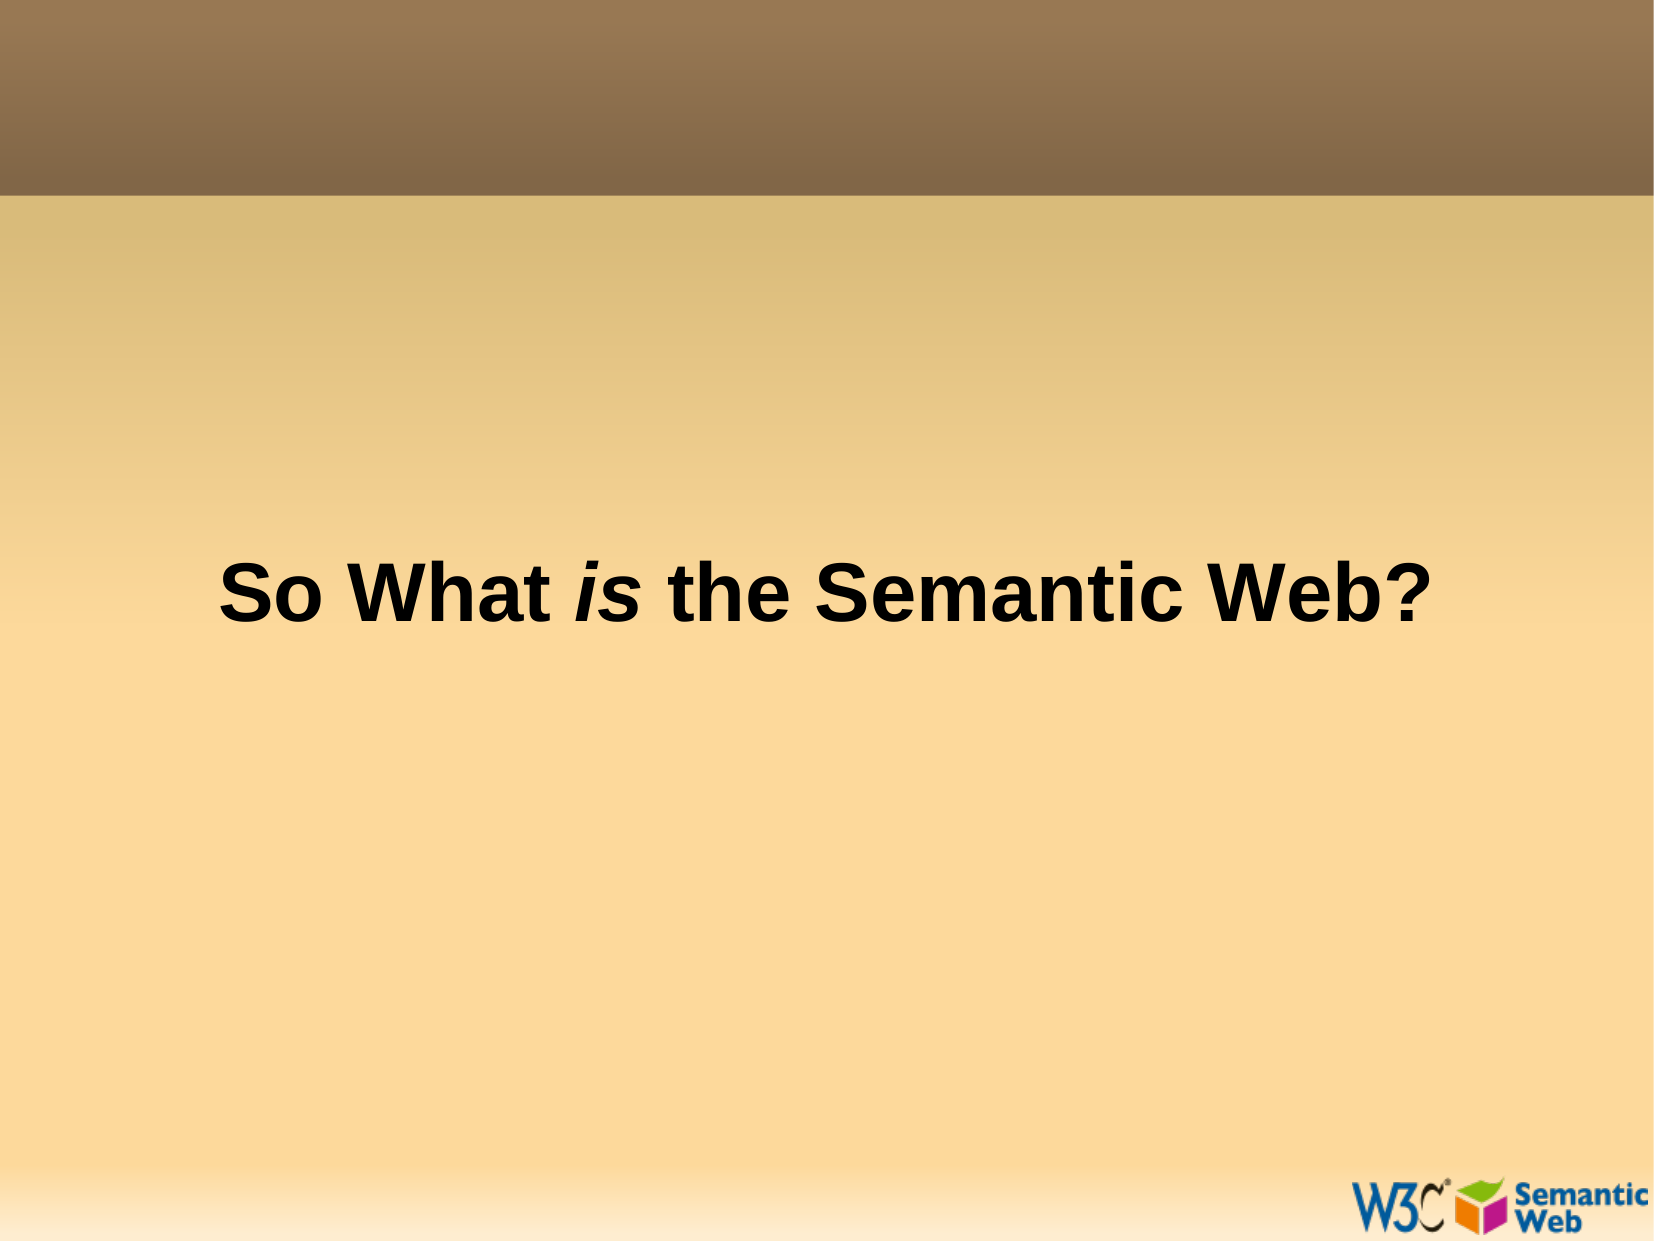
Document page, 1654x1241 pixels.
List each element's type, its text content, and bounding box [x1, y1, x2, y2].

title So What is the Semantic Web? [0, 495, 1654, 691]
picture [0, 691, 1654, 1241]
picture [0, 0, 1654, 495]
